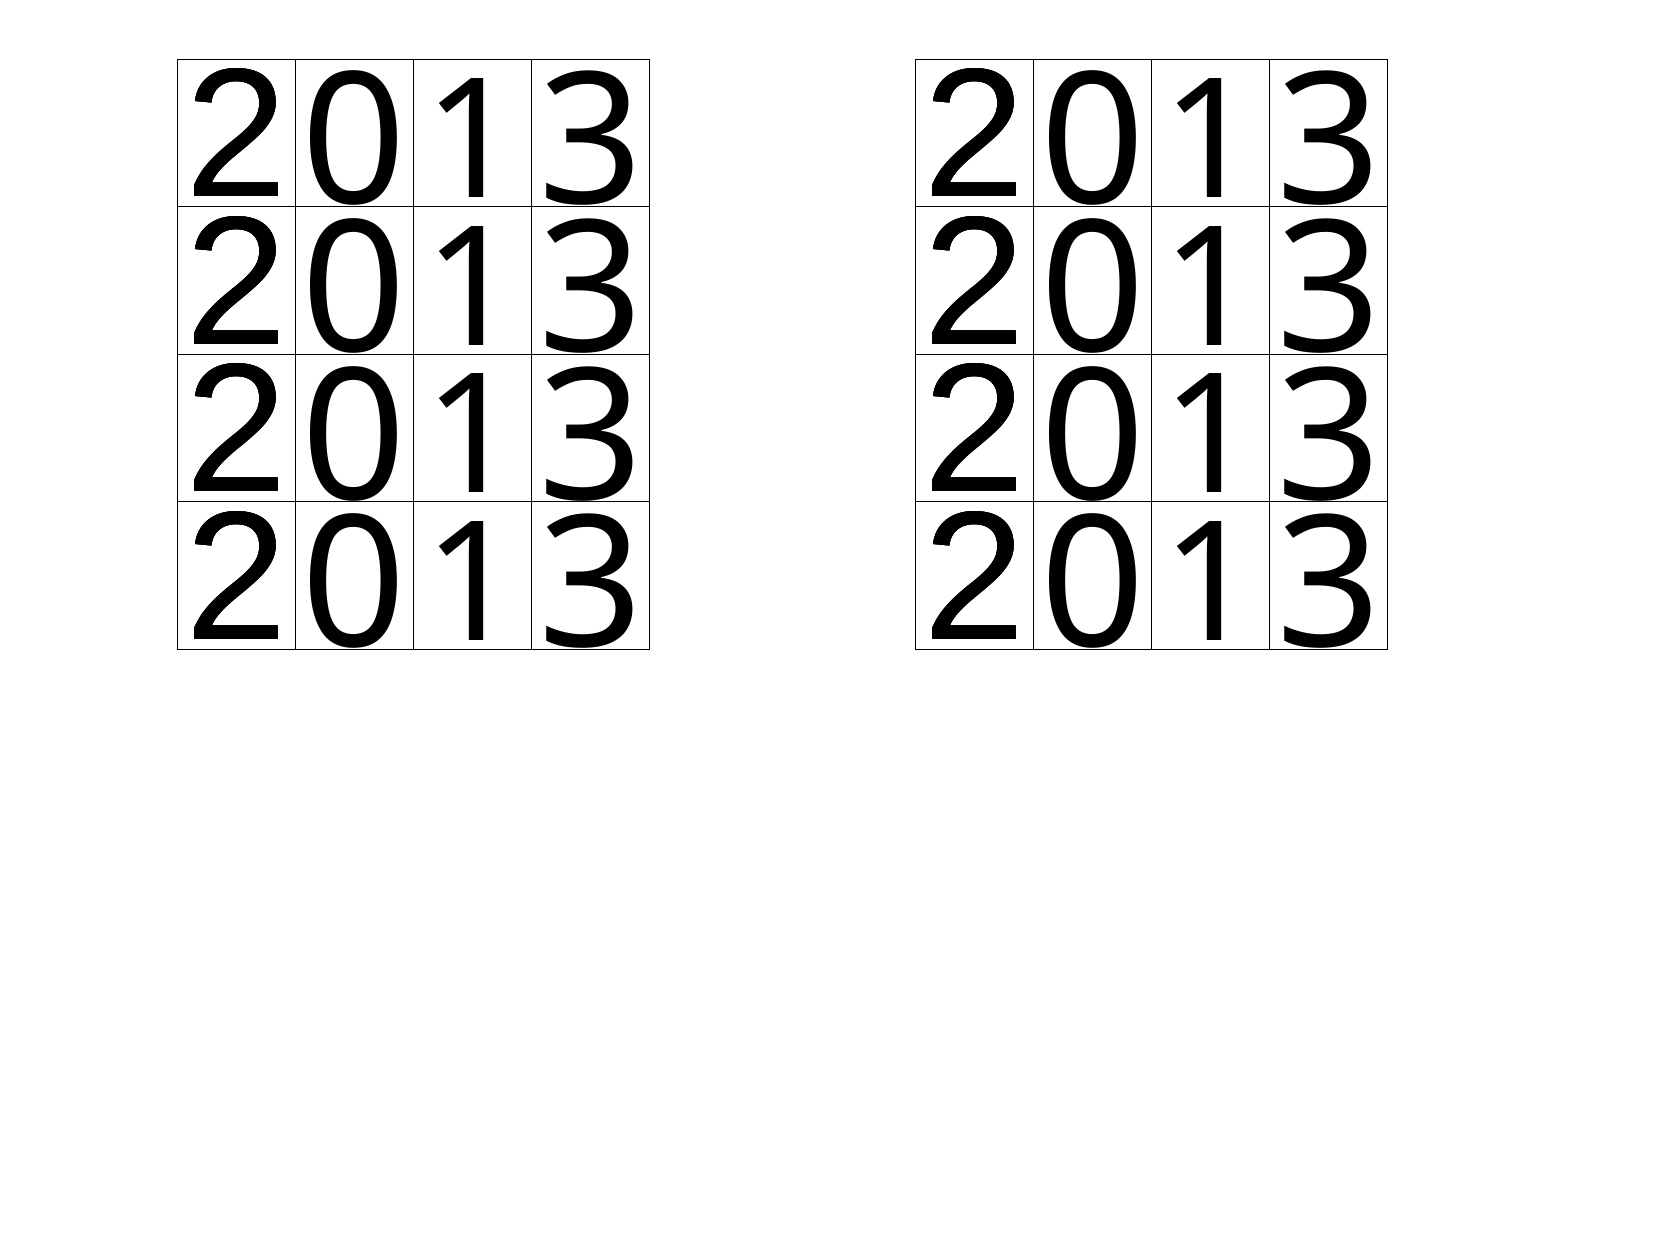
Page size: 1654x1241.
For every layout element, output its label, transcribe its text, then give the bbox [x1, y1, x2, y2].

text_box 1 [414, 60, 531, 206]
text_box 1 [1152, 355, 1269, 501]
text_box 2 [177, 354, 296, 501]
text_box 1 [1152, 502, 1269, 649]
text_box 2 [915, 354, 1034, 501]
text_box 0 [1034, 354, 1151, 501]
text_box 3 [1270, 354, 1388, 501]
text_box 1 [1152, 60, 1269, 206]
text_box 0 [1065, 380, 1120, 487]
text_box 3 [532, 206, 650, 354]
text_box 0 [296, 59, 413, 206]
text_box 0 [296, 501, 413, 650]
text_box 3 [532, 501, 650, 650]
text_box 2 [915, 59, 1034, 206]
text_box 0 [326, 380, 381, 487]
text_box 0 [1034, 501, 1151, 650]
text_box 1 [414, 207, 531, 354]
text_box 2 [915, 501, 1034, 650]
text_box 3 [532, 354, 650, 501]
text_box 0 [296, 206, 413, 354]
text_box 1 [414, 502, 531, 649]
text_box 1 [414, 355, 531, 501]
text_box 0 [1034, 206, 1151, 354]
text_box 2 [177, 501, 296, 650]
text_box 2 [177, 59, 296, 206]
text_box 0 [296, 354, 413, 501]
text_box 3 [1270, 501, 1388, 650]
text_box 3 [1270, 206, 1388, 354]
text_box 3 [1270, 59, 1388, 206]
text_box 2 [915, 206, 1034, 354]
text_box 3 [532, 59, 650, 206]
text_box 0 [1034, 59, 1151, 206]
text_box 2 [177, 206, 296, 354]
text_box 1 [1152, 207, 1269, 354]
